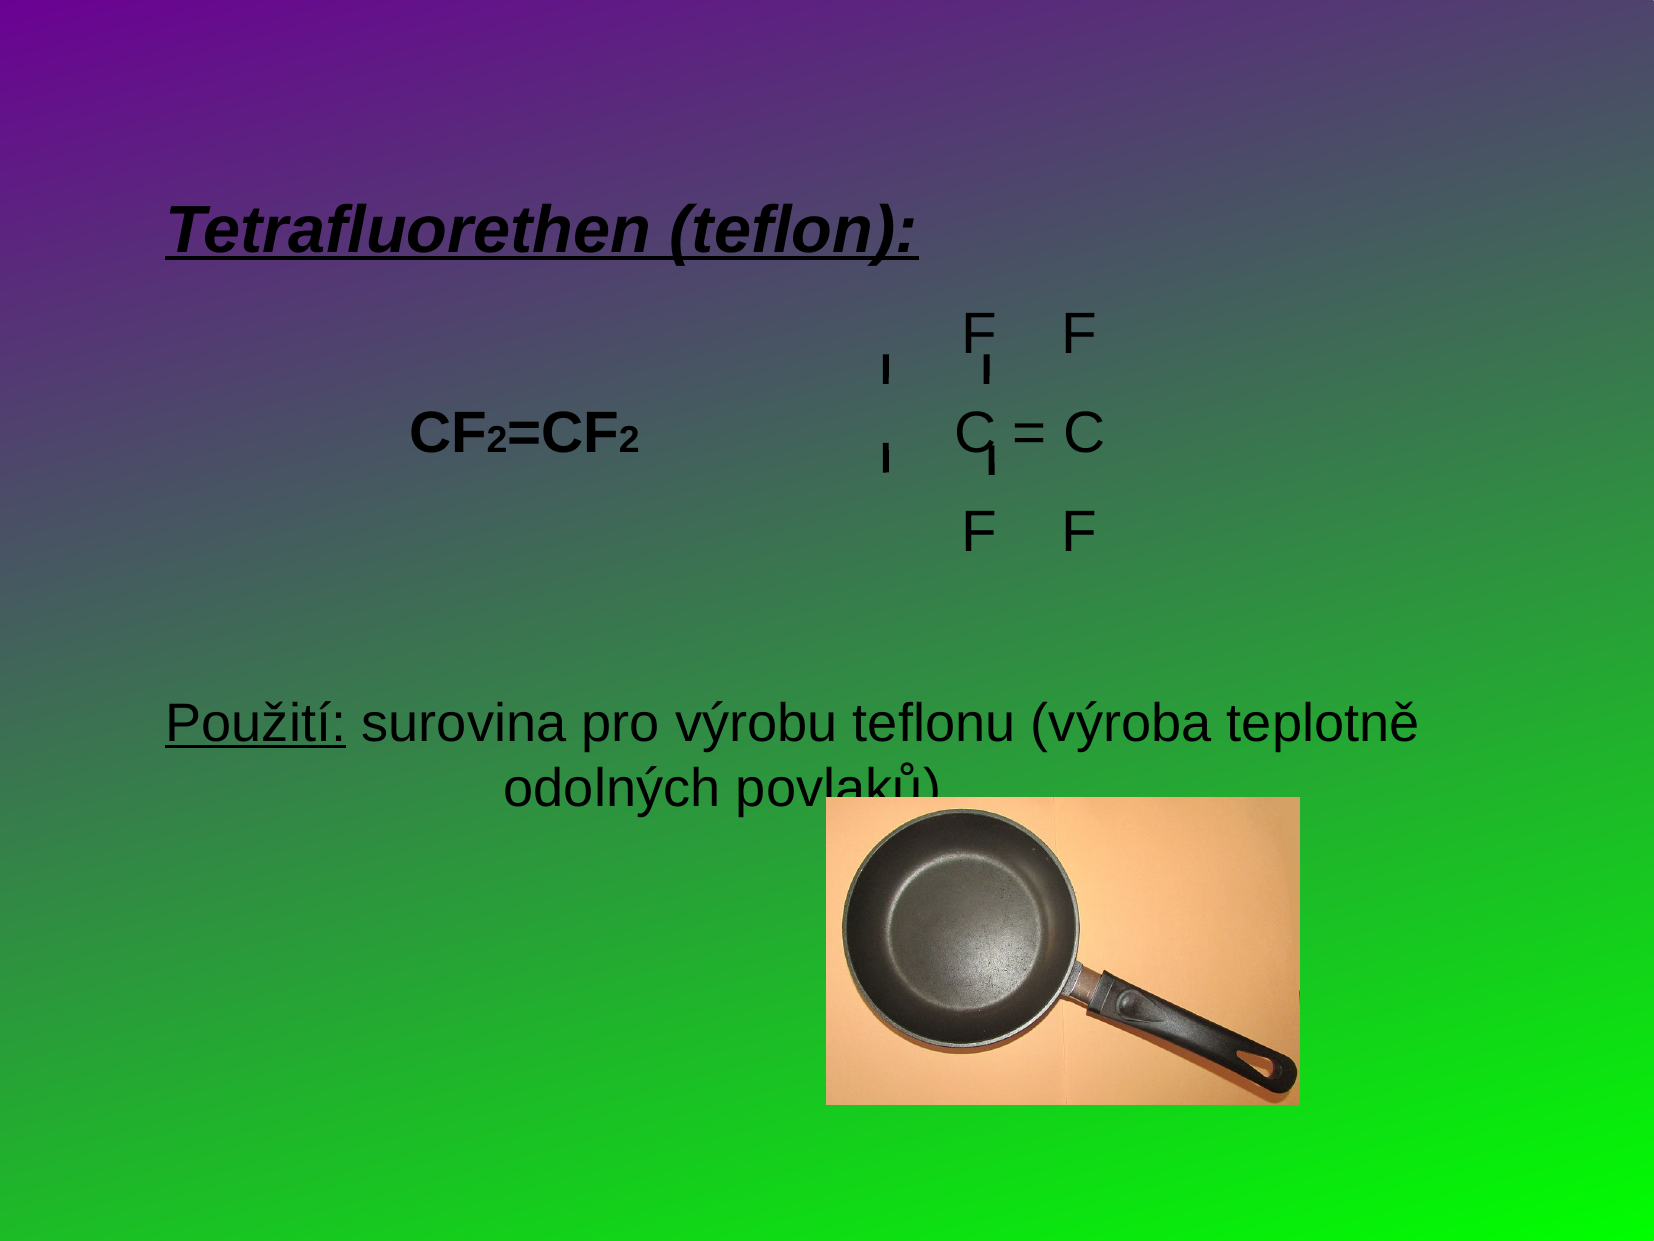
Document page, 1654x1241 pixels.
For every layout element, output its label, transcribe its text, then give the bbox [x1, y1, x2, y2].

picture [826, 797, 1300, 1105]
list Tetrafluorethen (teflon): F F CF2=CF2 C = C F F Použití: surovina pro výrobu teflonu (výroba teplotně odolných povlaků) [76, 185, 1565, 1004]
